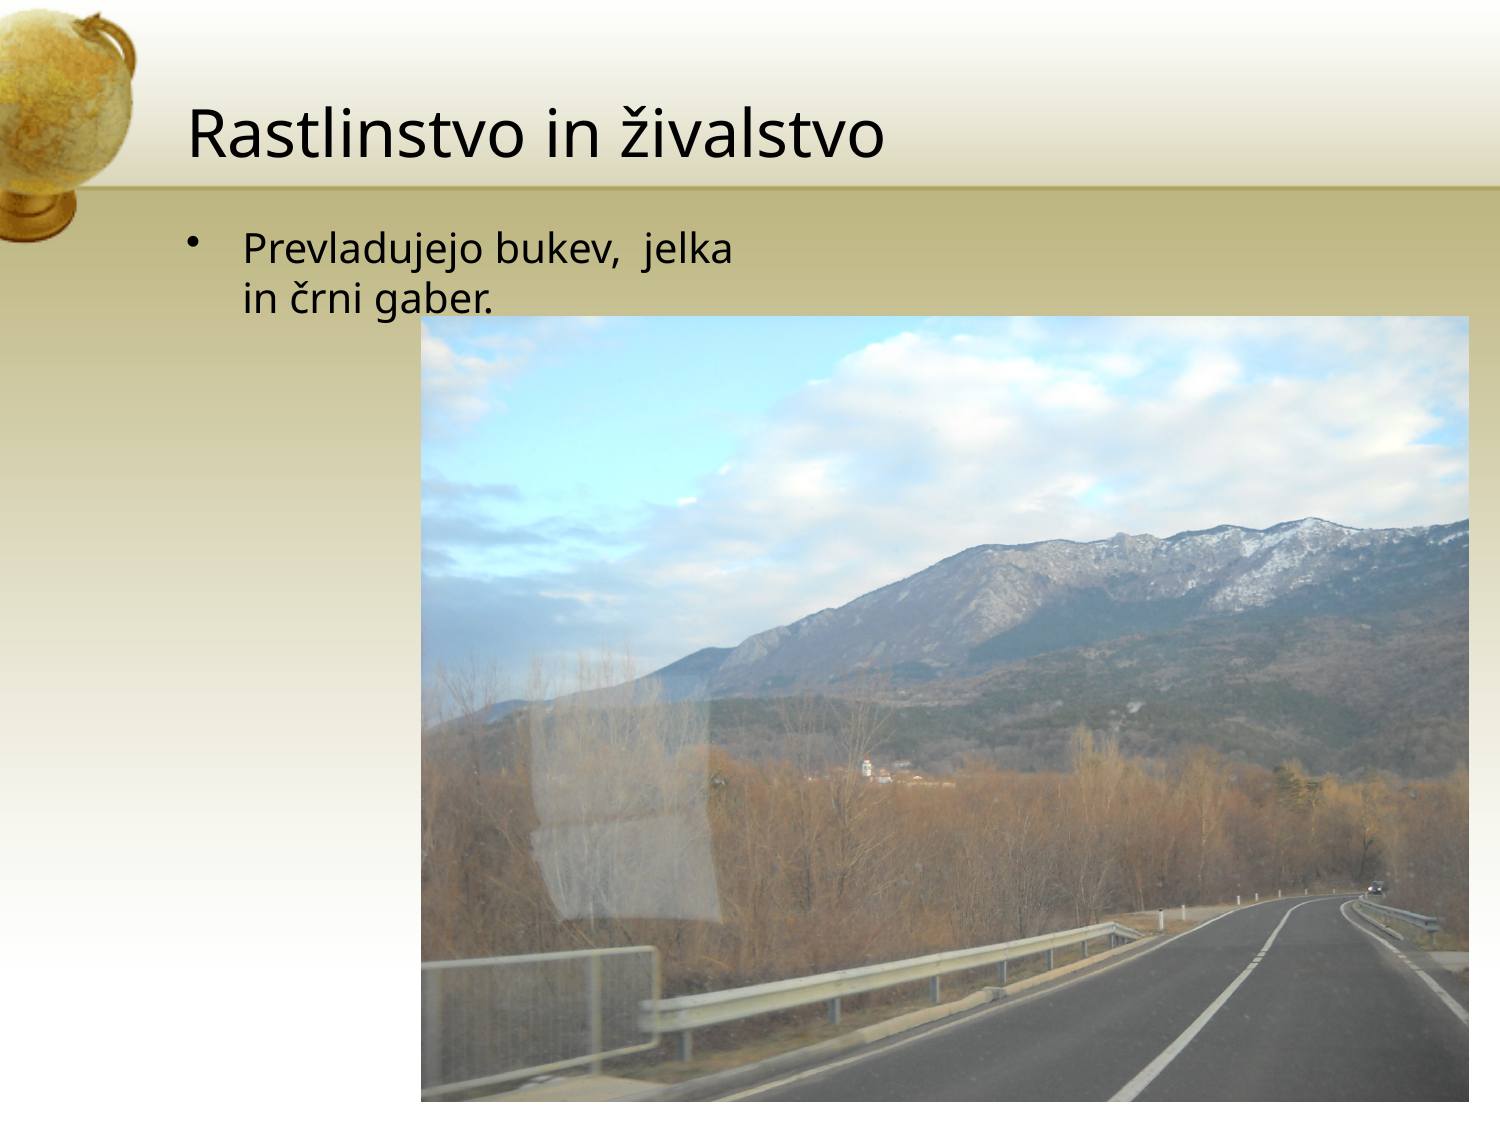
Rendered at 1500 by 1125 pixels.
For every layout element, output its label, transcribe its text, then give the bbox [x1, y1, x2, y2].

title Rastlinstvo in živalstvo [171, 36, 1436, 179]
picture [0, 0, 1500, 1125]
list Prevladujejo bukev, jelka in črni gaber. [171, 214, 791, 1018]
